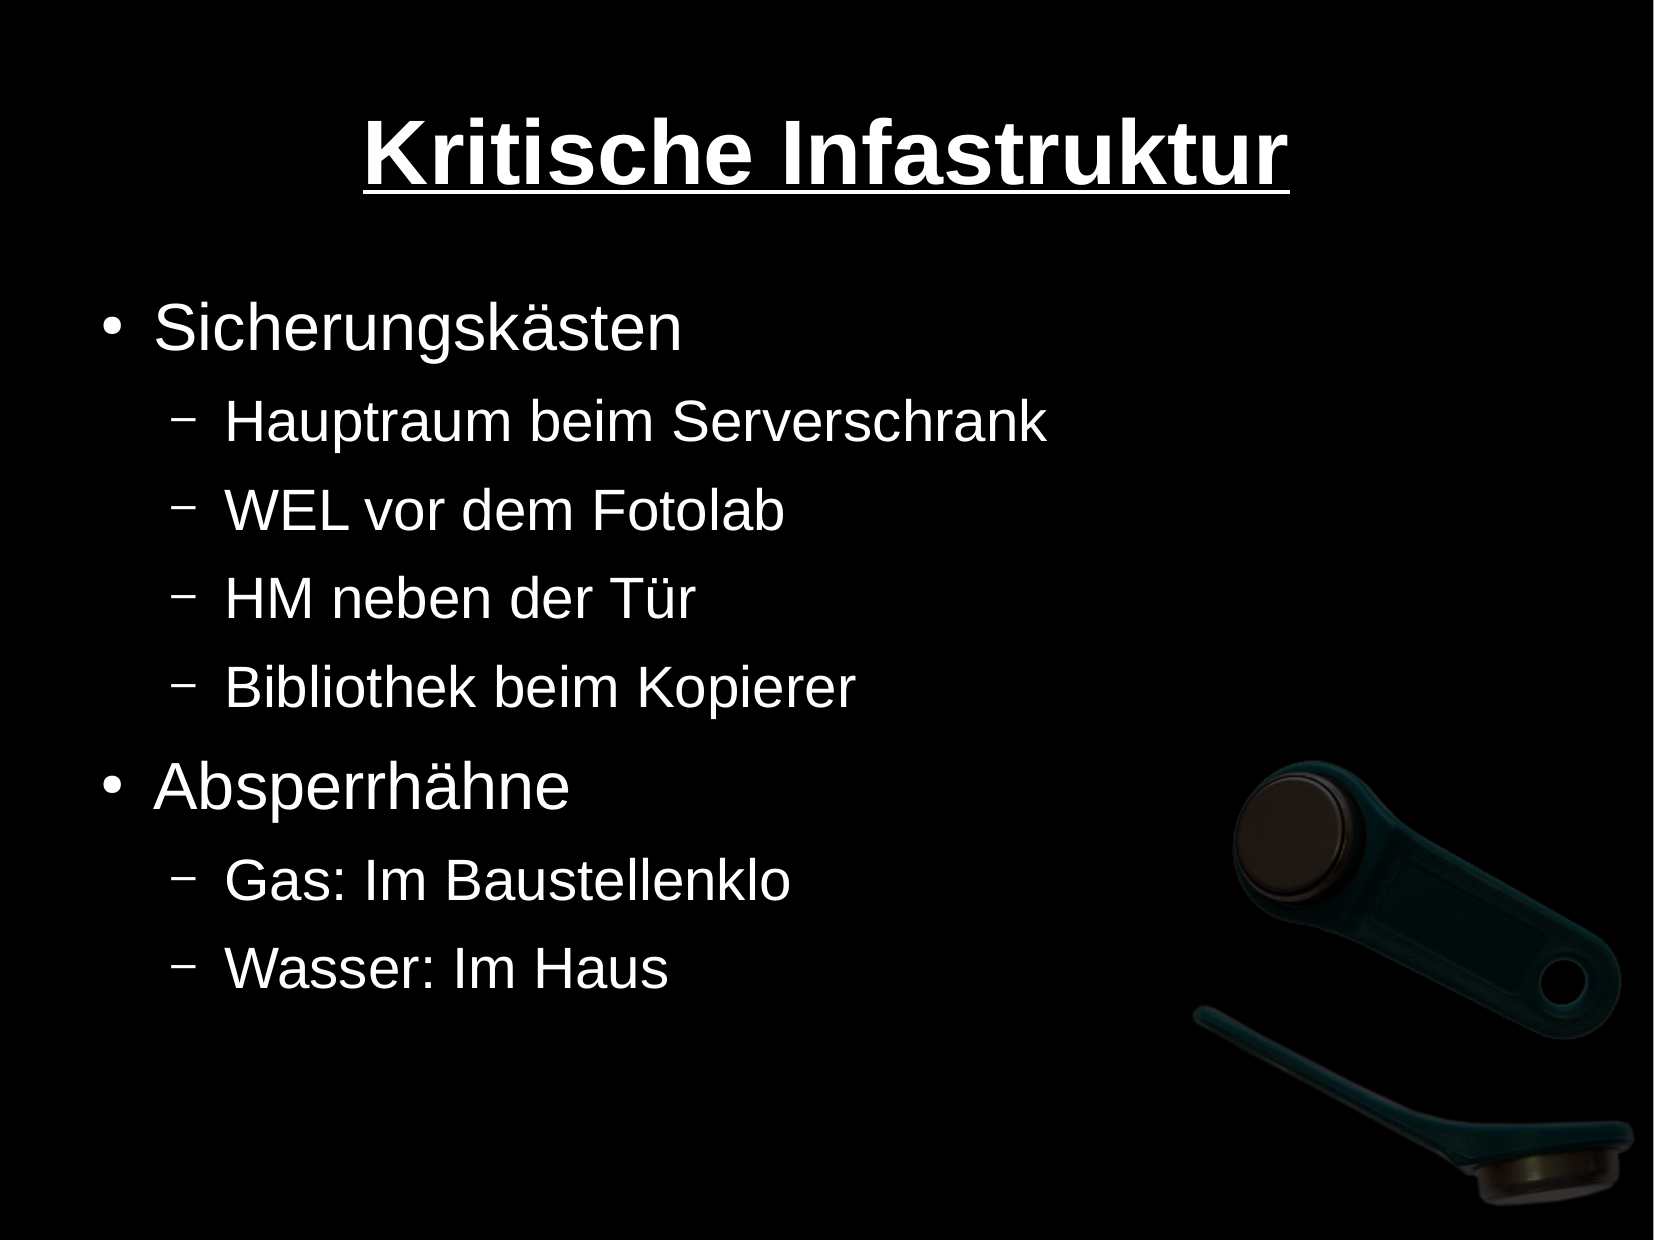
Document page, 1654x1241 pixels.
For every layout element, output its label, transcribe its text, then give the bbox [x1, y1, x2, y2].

picture [1150, 732, 1654, 1236]
list Sicherungskästen Hauptraum beim Serverschrank WEL vor dem Fotolab HM neben der Tür Bibliothek beim Kopierer Absperrhähne Gas: Im Baustellenklo Wasser: Im Haus [82, 290, 1571, 1010]
title Kritische Infastruktur [82, 49, 1571, 257]
